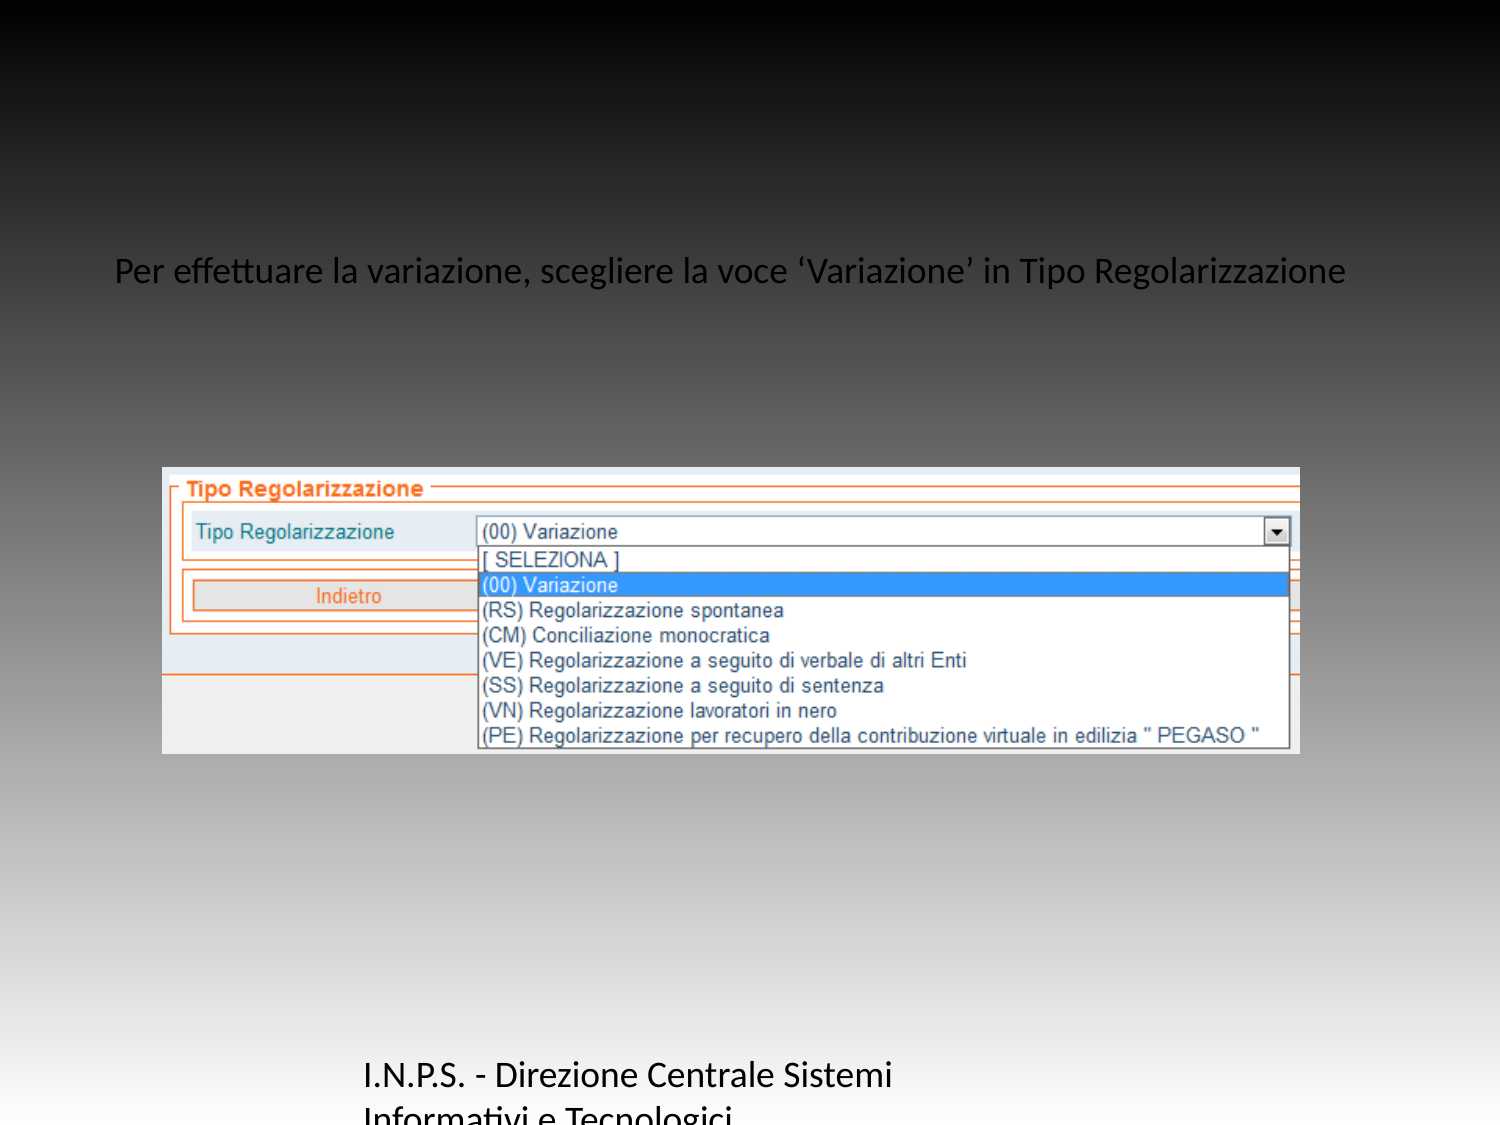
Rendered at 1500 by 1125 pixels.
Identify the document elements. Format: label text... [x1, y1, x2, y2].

text_box Per effettuare la variazione, scegliere la voce ‘Variazione’ in Tipo Regolarizzazione [99, 238, 1363, 299]
footer I.N.P.S. - Direzione Centrale Sistemi Informativi e Tecnologici [348, 1042, 1069, 1103]
picture [162, 467, 1300, 754]
